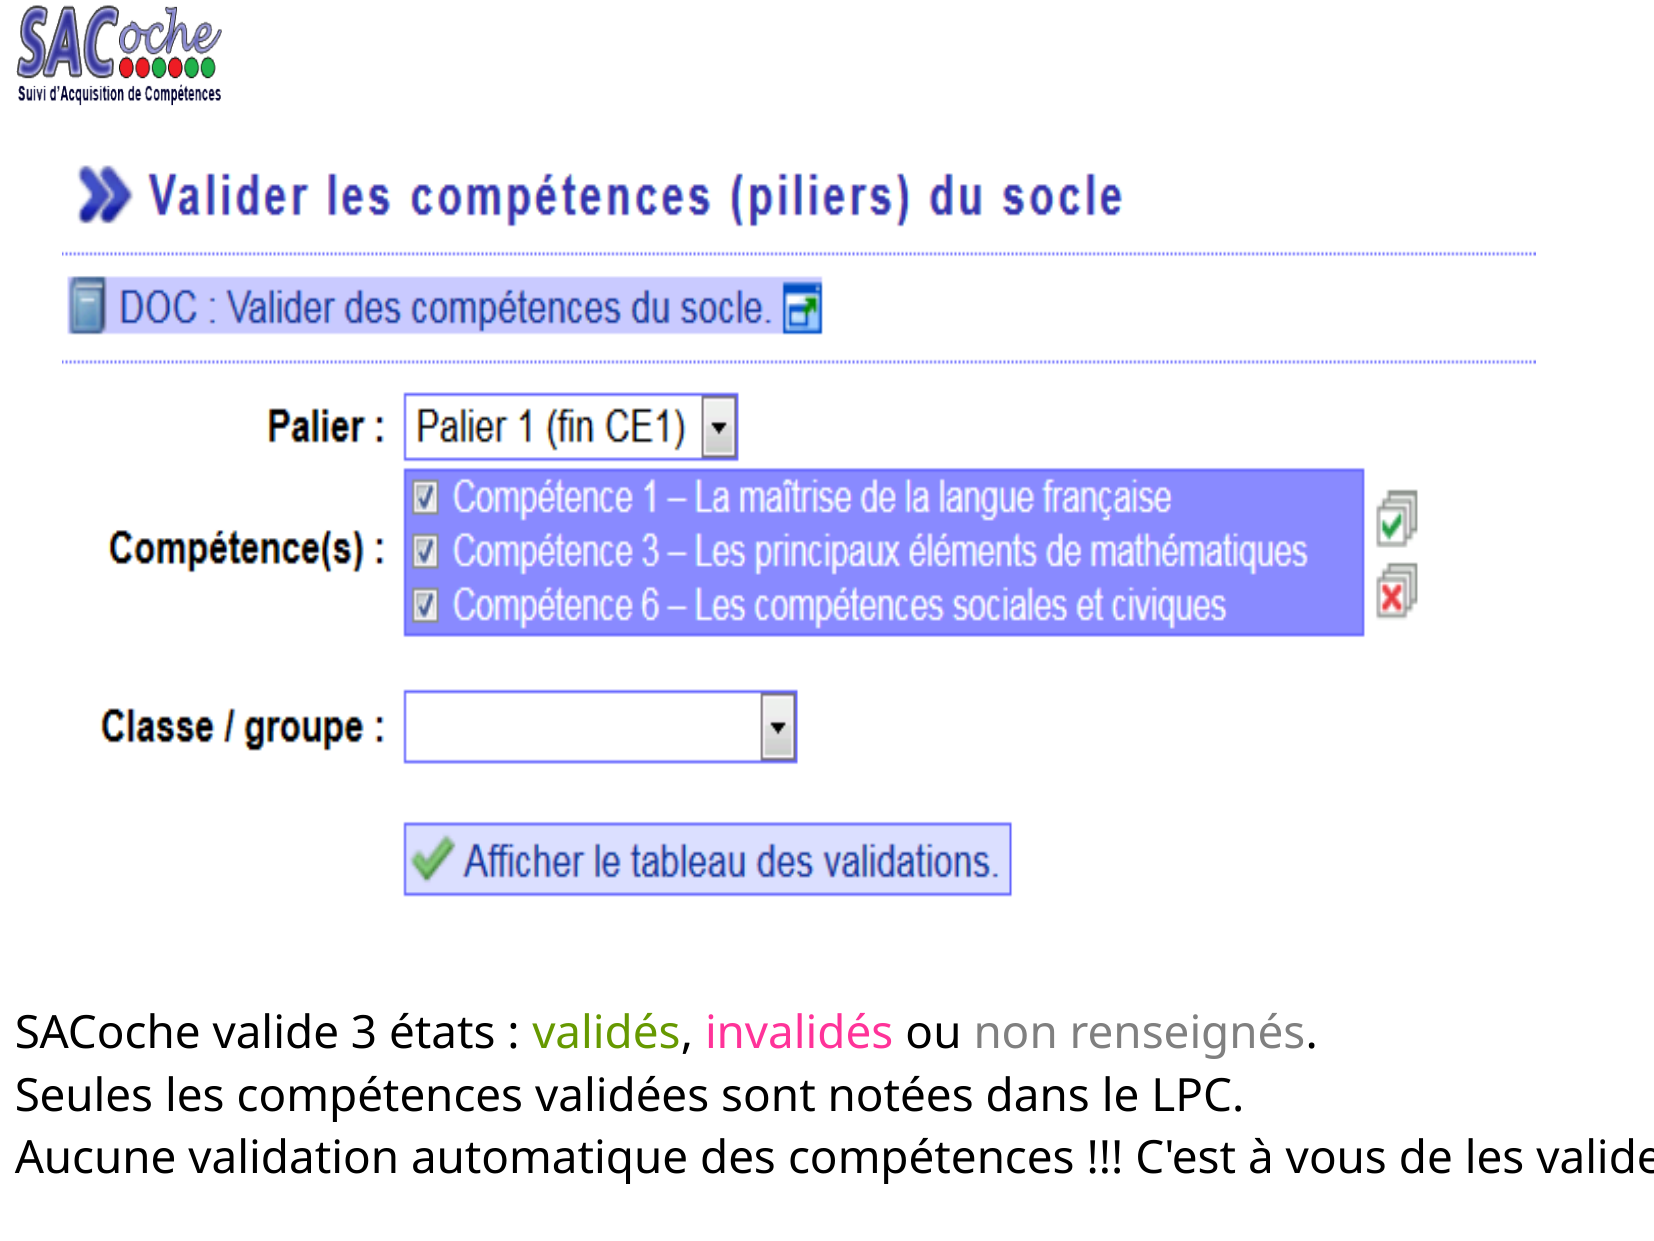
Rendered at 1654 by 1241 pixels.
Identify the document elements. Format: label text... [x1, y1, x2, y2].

picture [62, 148, 1536, 910]
text_box SACoche valide 3 états : validés, invalidés ou non renseignés. Seules les compétences validées sont notées dans le LPC. Aucune validation automatique des compétences !!! C'est à vous de les valider [0, 992, 1654, 1199]
picture [13, 1, 225, 107]
